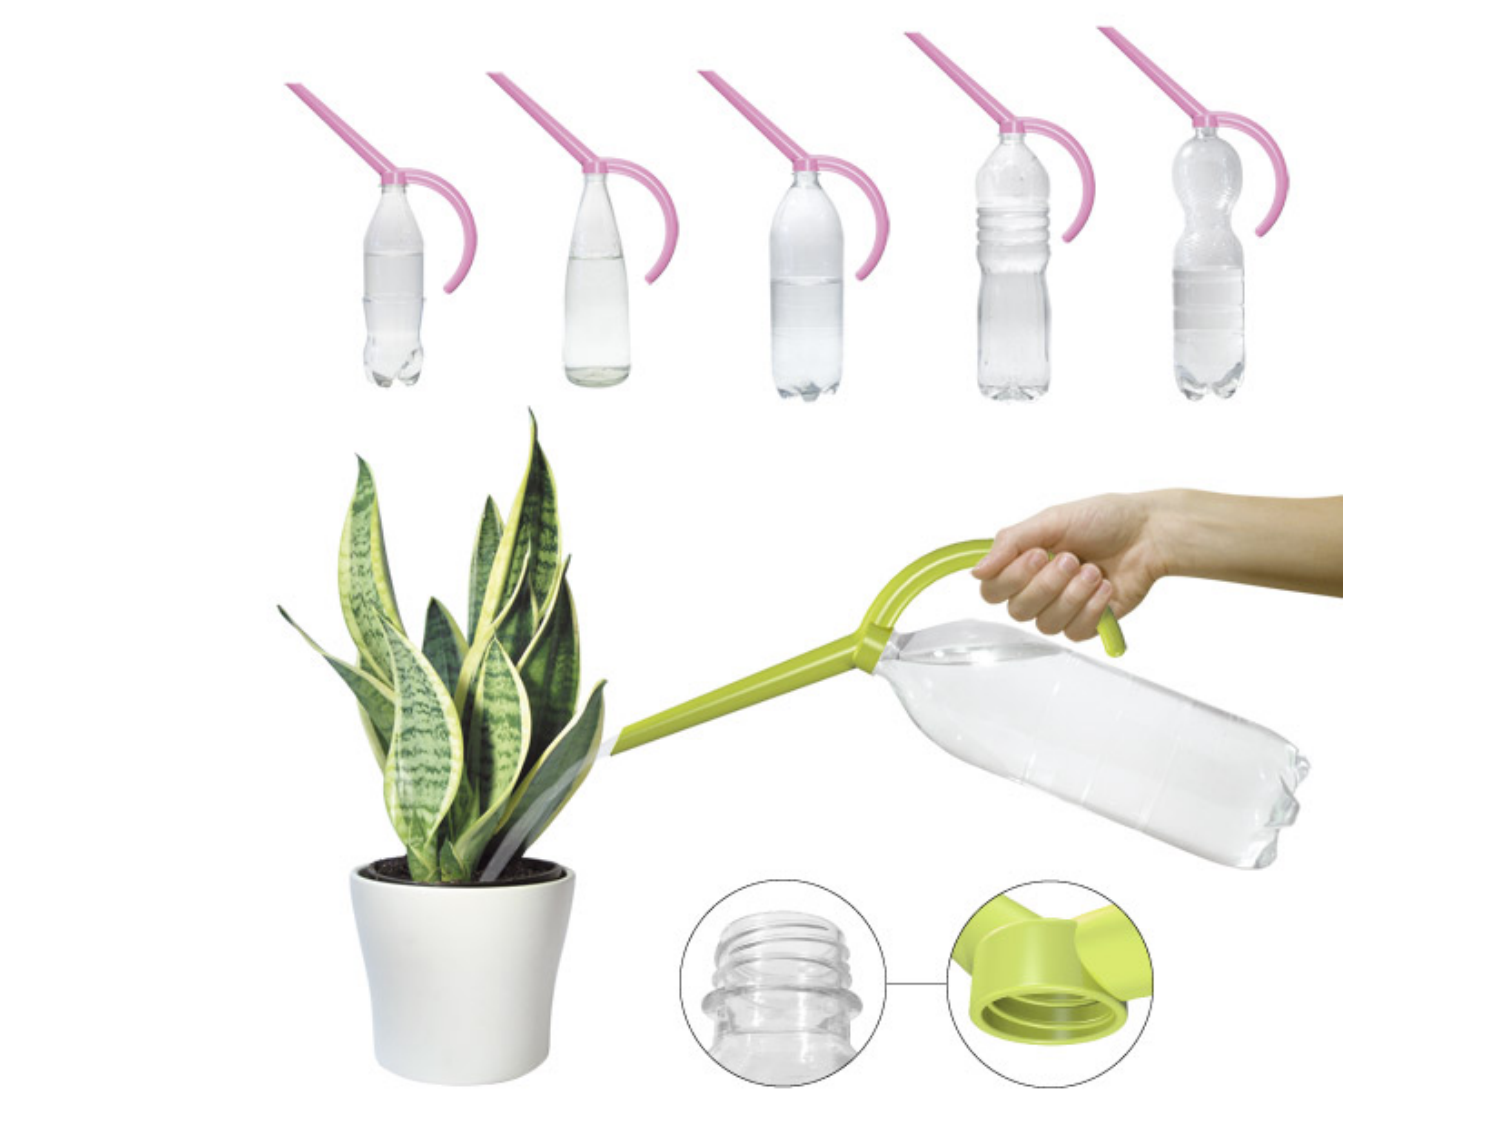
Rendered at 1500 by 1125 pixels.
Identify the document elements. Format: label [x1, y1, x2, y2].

picture [253, 0, 1343, 1125]
